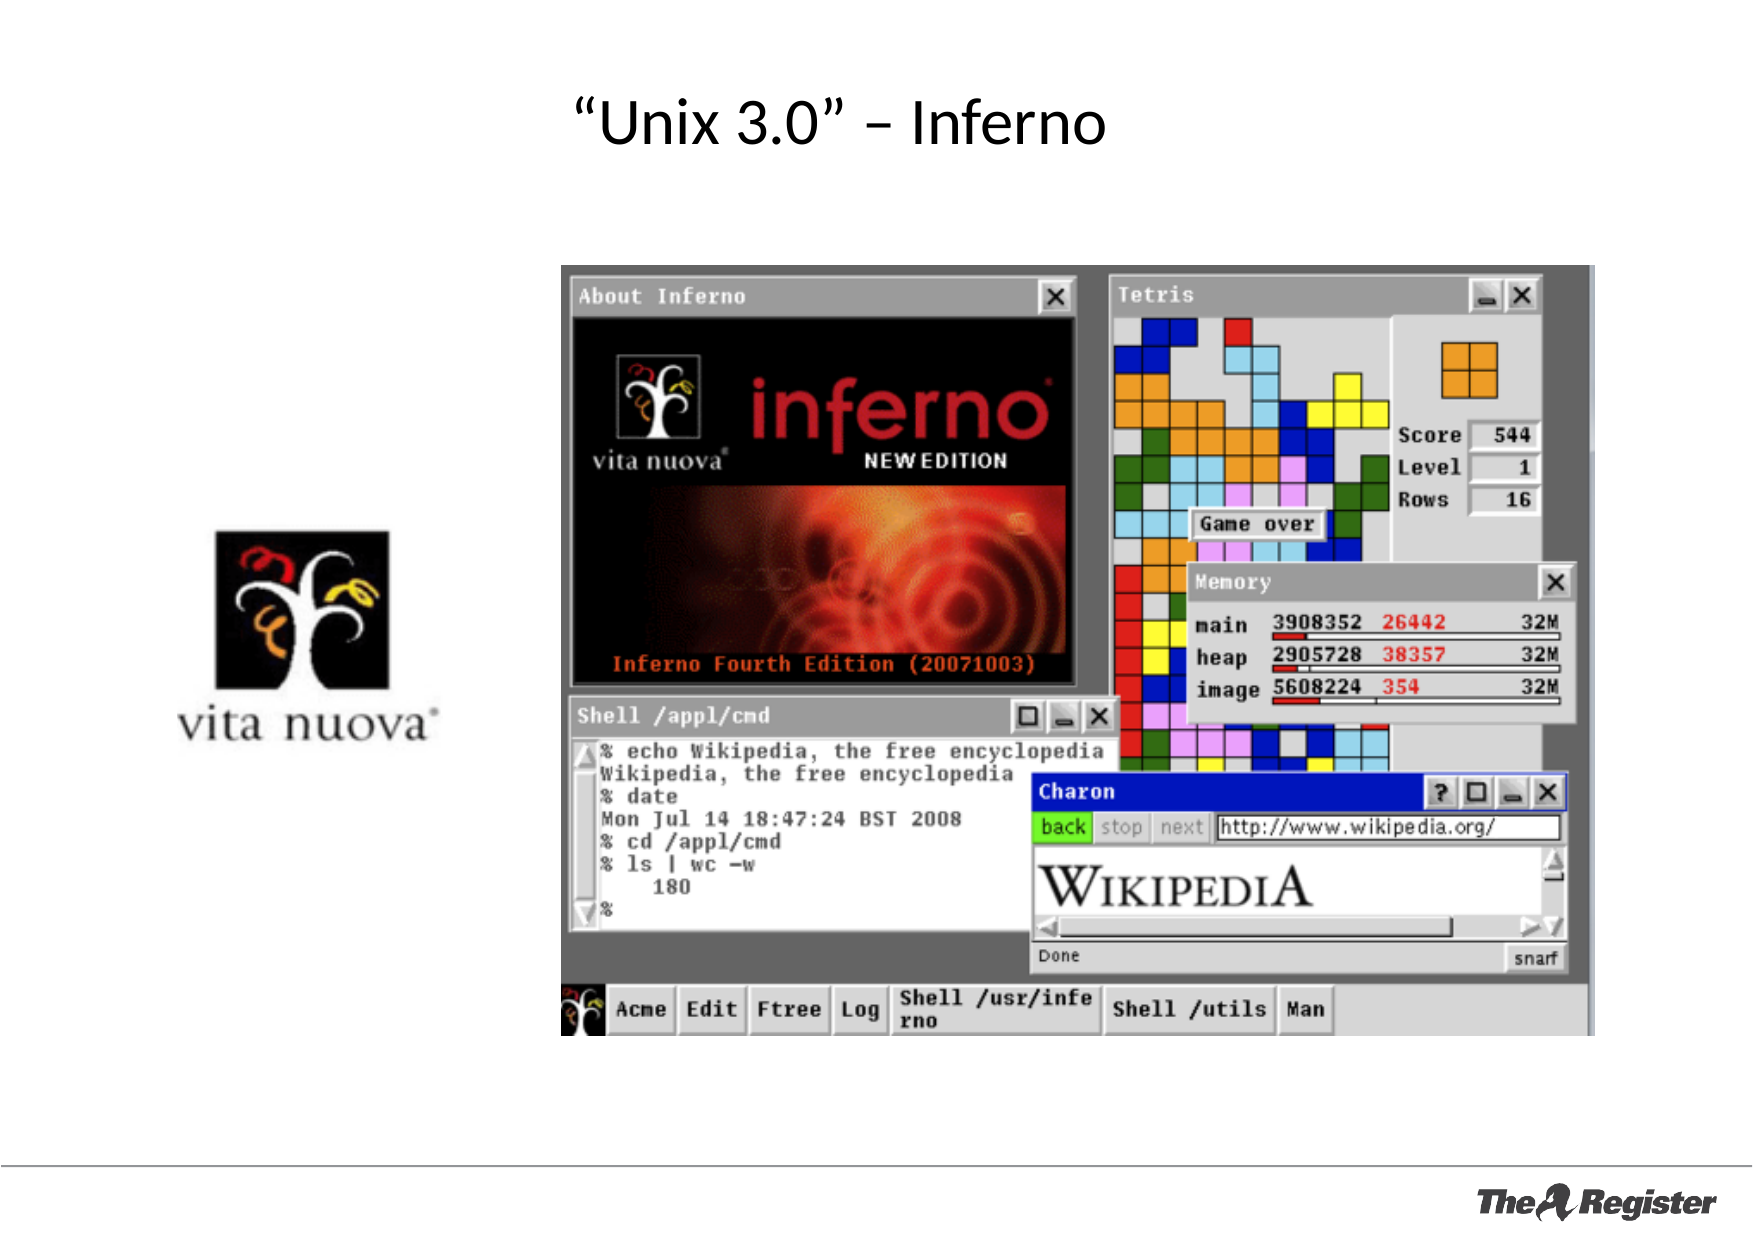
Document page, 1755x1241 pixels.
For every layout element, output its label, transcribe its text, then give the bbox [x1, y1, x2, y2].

picture [1477, 1183, 1717, 1222]
picture [561, 265, 1595, 1036]
title “Unix 3.0” – Inferno [72, 38, 1605, 218]
picture [177, 501, 443, 768]
